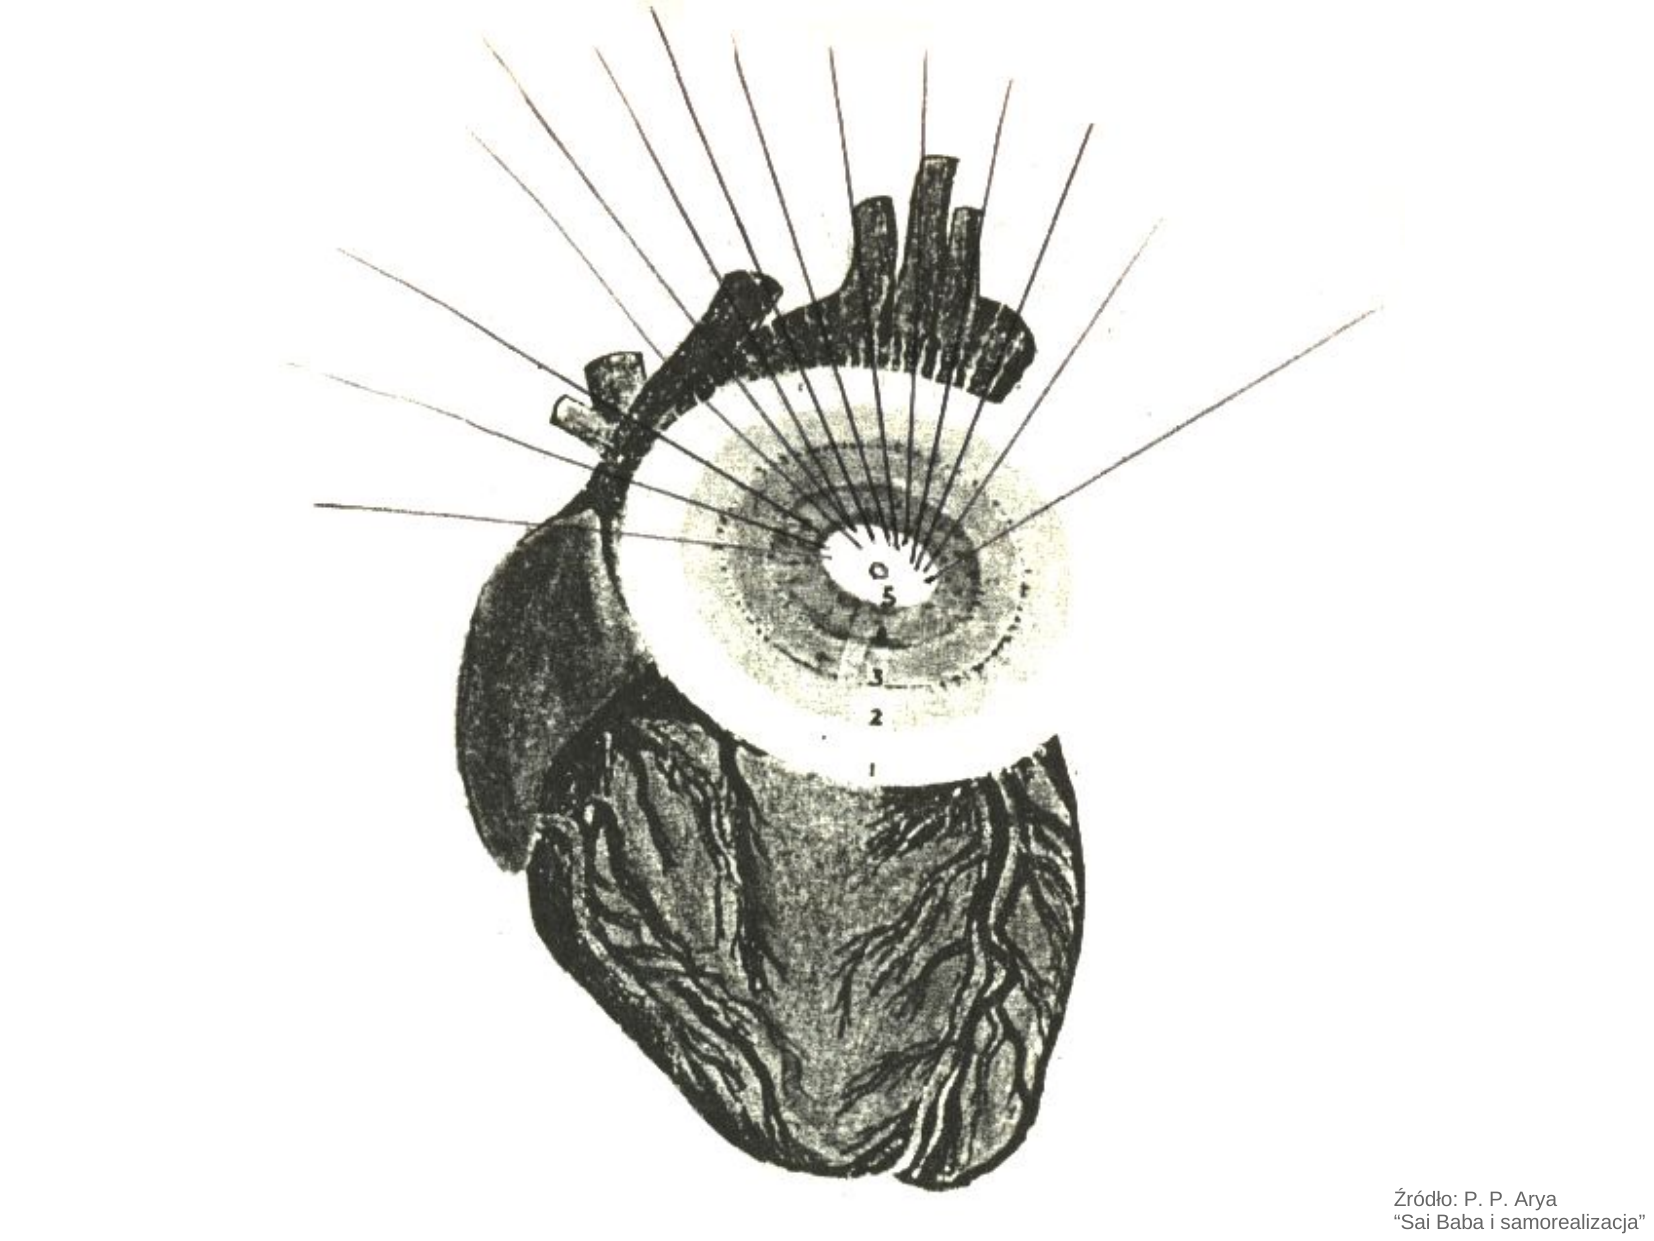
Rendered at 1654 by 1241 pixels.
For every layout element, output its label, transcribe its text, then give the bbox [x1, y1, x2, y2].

picture [248, 0, 1405, 1241]
text_box Źródło: P. P. Arya “Sai Baba i samorealizacja” [1387, 1181, 1652, 1241]
